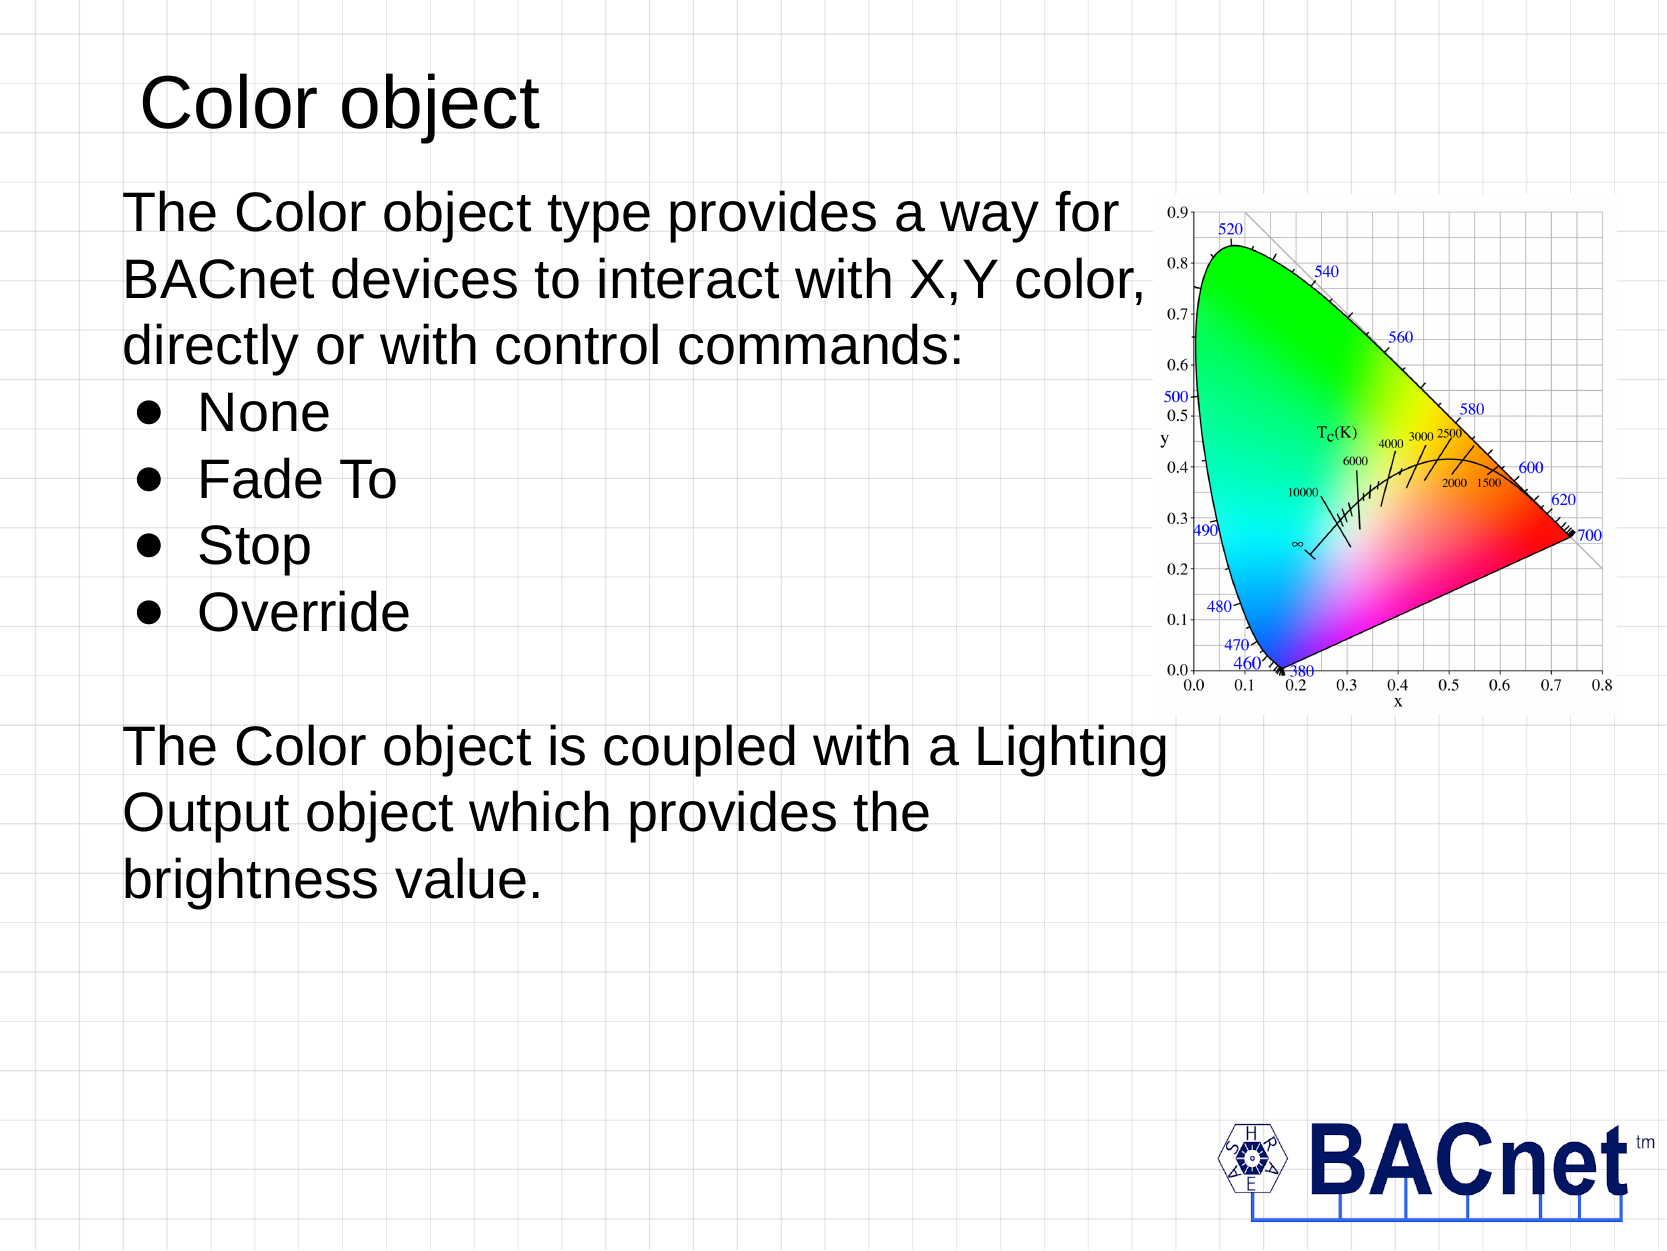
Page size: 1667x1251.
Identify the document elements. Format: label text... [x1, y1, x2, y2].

list The Color object type provides a way for BACnet devices to interact with X,Y color, directly or with control commands: None Fade To Stop Override The Color object is coupled with a Lighting Output object which provides the brightness value. [116, 169, 1191, 1196]
title Color object [133, 47, 1630, 170]
picture [0, 0, 1667, 1250]
